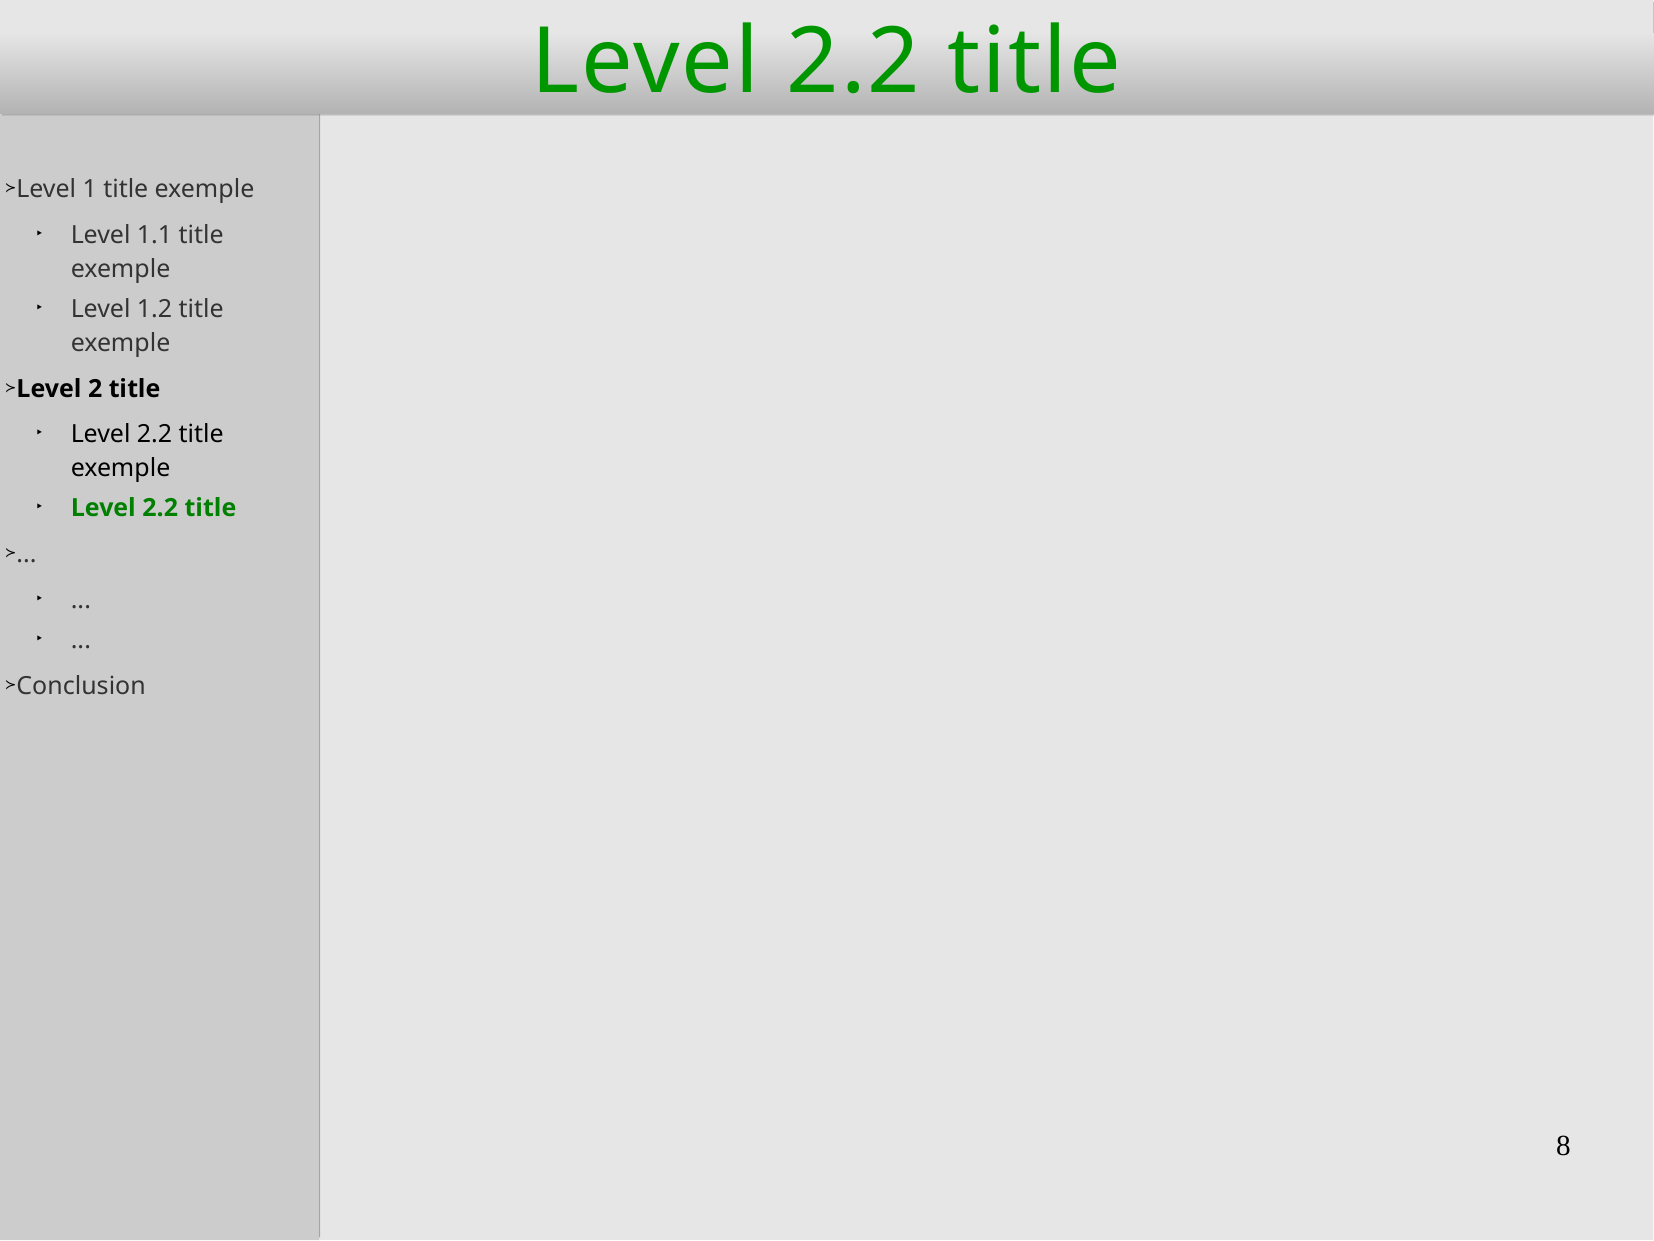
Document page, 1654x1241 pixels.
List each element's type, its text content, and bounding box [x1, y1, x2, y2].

text_box Level 2.2 title [0, 0, 1654, 114]
list Level 1 title exemple Level 1.1 title exemple Level 1.2 title exemple Level 2 title Level 2.2 title exemple Level 2.2 title ... ... ... Conclusion [0, 114, 319, 1241]
